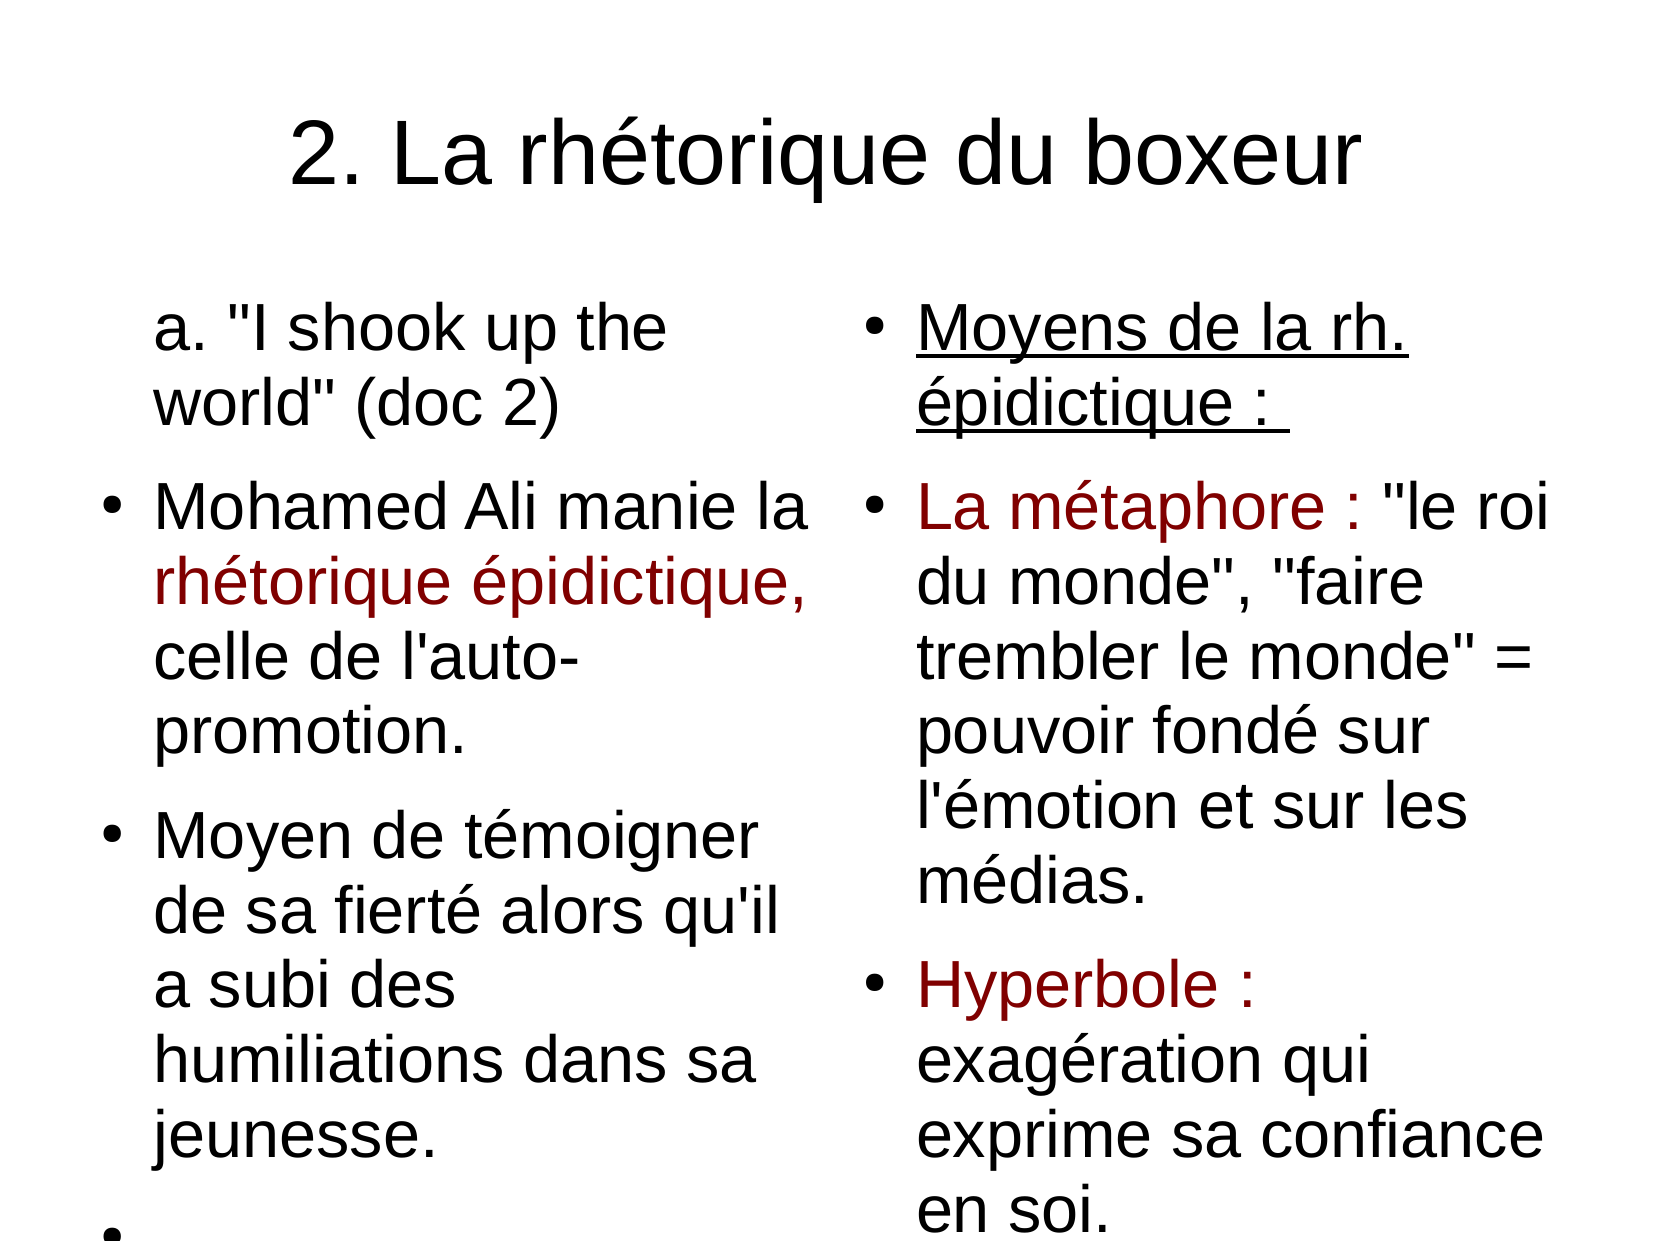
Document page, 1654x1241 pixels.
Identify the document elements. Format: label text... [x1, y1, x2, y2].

title 2. La rhétorique du boxeur [82, 49, 1571, 257]
list a. "I shook up the world" (doc 2) Mohamed Ali manie la rhétorique épidictique, celle de l'auto-promotion. Moyen de témoigner de sa fierté alors qu'il a subi des humiliations dans sa jeunesse. [82, 290, 809, 1241]
list Moyens de la rh. épidictique : La métaphore : "le roi du monde", "faire trembler le monde" = pouvoir fondé sur l'émotion et sur les médias. Hyperbole : exagération qui exprime sa confiance en soi. [845, 290, 1572, 1241]
